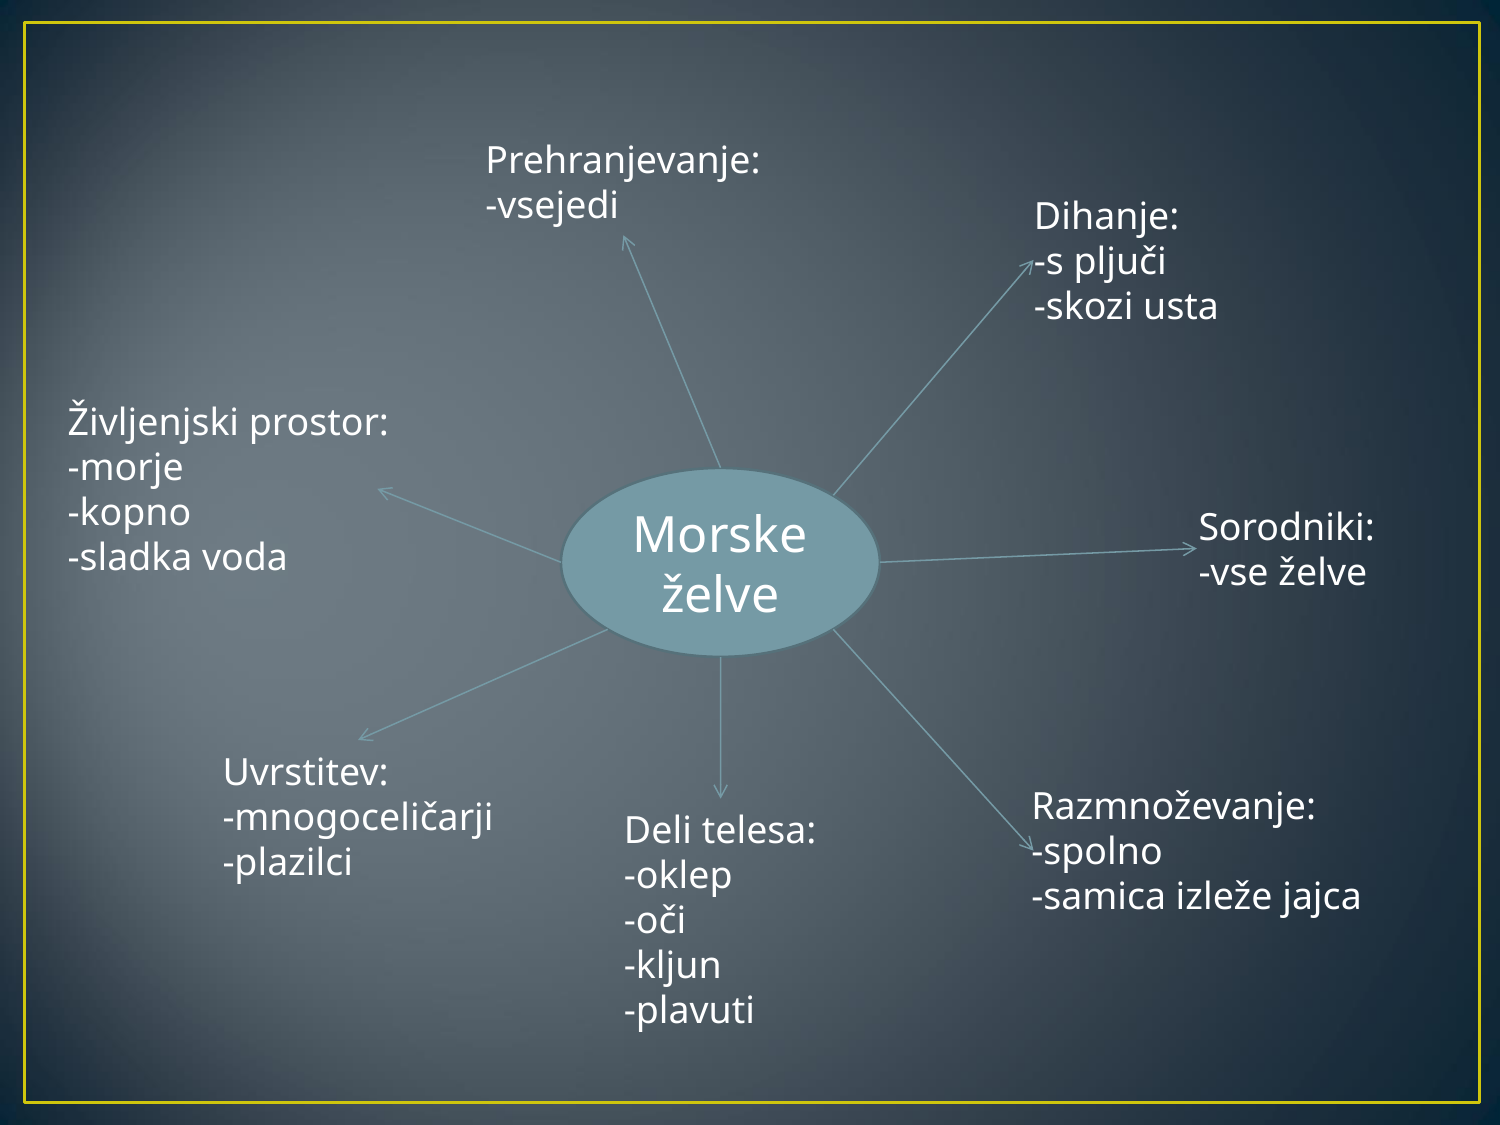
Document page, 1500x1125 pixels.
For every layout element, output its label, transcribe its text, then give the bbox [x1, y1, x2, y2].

text_box Morske želve [560, 467, 880, 657]
text_box Razmnoževanje: -spolno -samica izleže jajca [1016, 774, 1378, 925]
text_box Uvrstitev: -mnogoceličarji -plazilci [207, 740, 509, 890]
text_box Dihanje: -s pljuči -skozi usta [1019, 184, 1235, 335]
text_box Deli telesa: -oklep -oči -kljun -plavuti [609, 798, 832, 1084]
text_box Sorodniki: -vse želve [1183, 495, 1391, 601]
text_box Prehranjevanje: -vsejedi [470, 129, 776, 234]
text_box Življenjski prostor: -morje -kopno -sladka voda [52, 390, 405, 586]
picture [0, 0, 1500, 1125]
